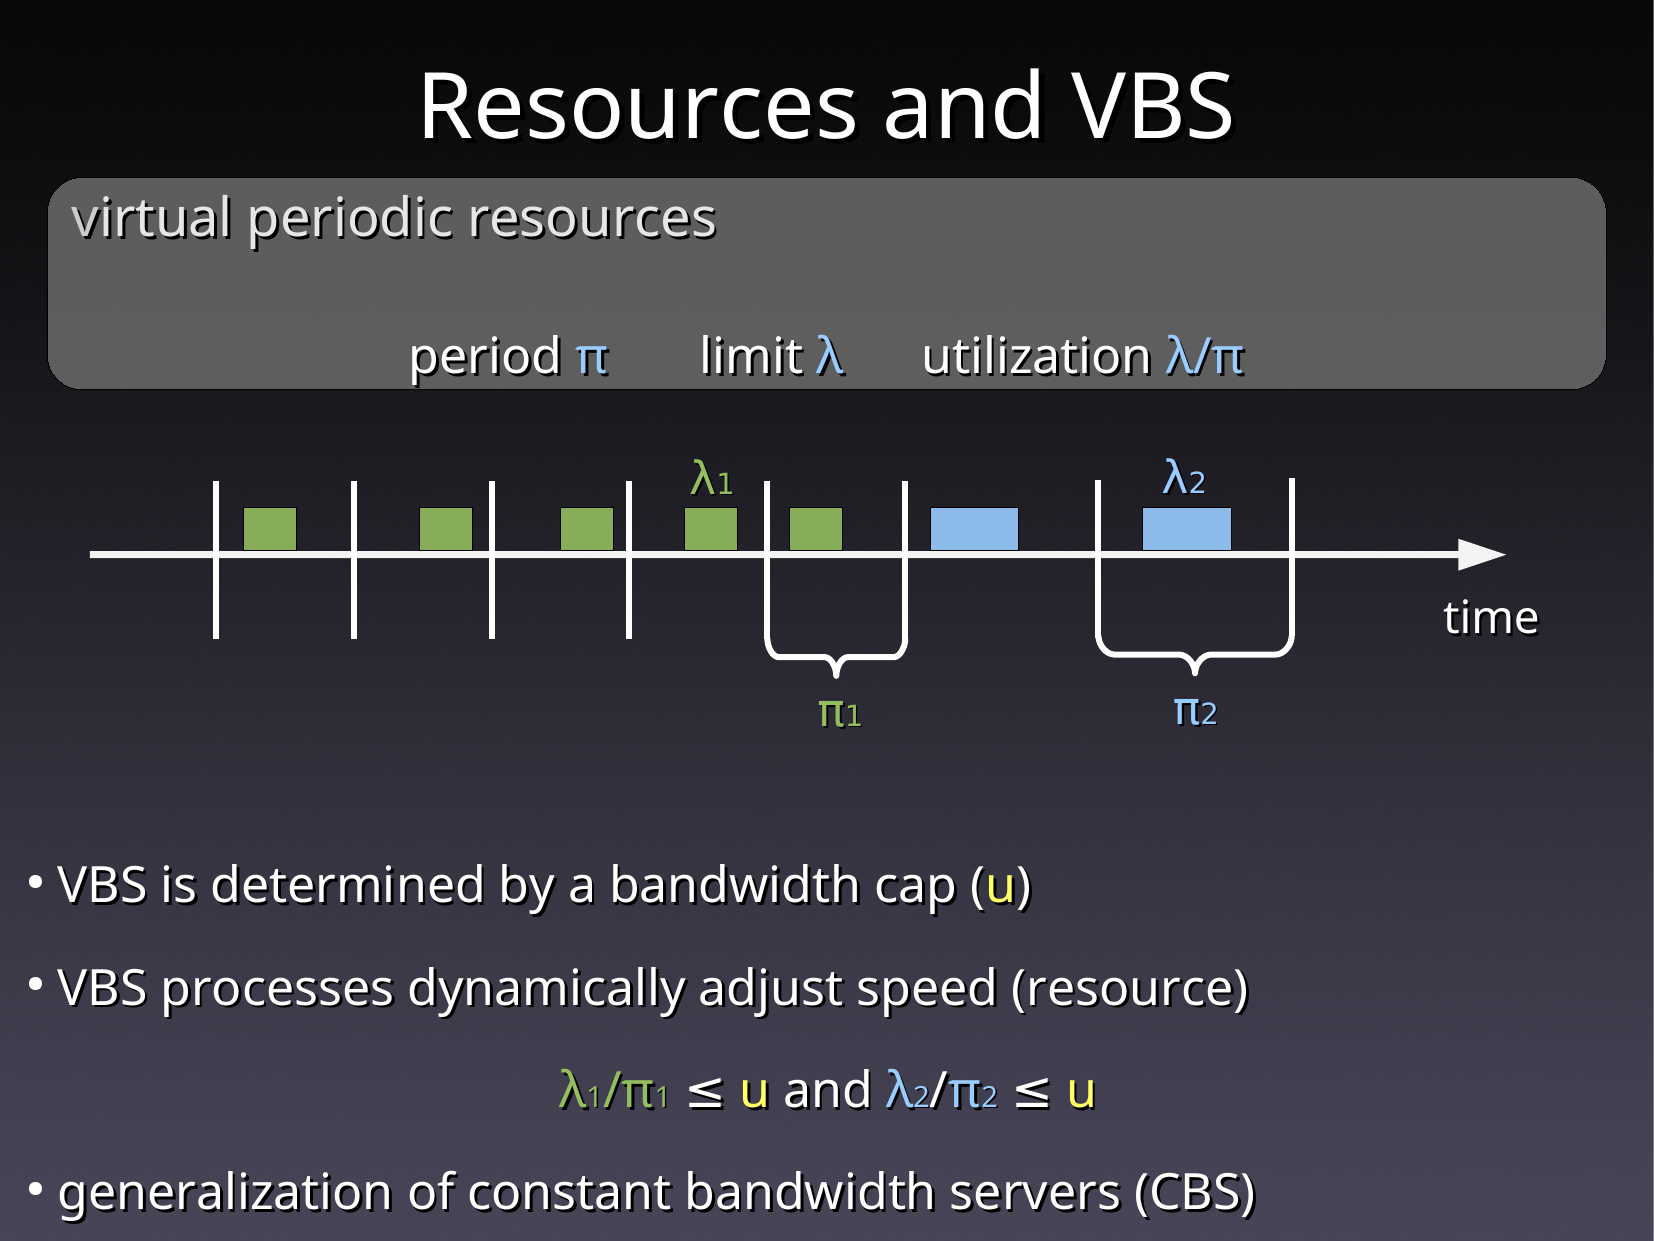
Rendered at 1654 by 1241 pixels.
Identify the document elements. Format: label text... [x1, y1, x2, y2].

text_box π2 [1160, 682, 1232, 738]
text_box [243, 507, 297, 551]
text_box [789, 507, 843, 551]
text_box λ2 [1156, 450, 1213, 505]
text_box π1 [806, 683, 875, 739]
text_box [419, 507, 473, 551]
text_box virtual periodic resources period π limit λ utilization λ/π [47, 177, 1607, 390]
text_box [560, 507, 614, 551]
title Resources and VBS [120, 0, 1533, 177]
text_box time [1443, 584, 1568, 647]
text_box [930, 507, 1019, 551]
text_box [684, 507, 738, 551]
text_box [1142, 507, 1232, 551]
text_box VBS is determined by a bandwidth cap (u) VBS processes dynamically adjust speed (resource) λ1/π1 ≤ u and λ2/π2 ≤ u generalization of constant bandwidth servers (CBS) [Abeni and Buttazzo 2004] [26, 814, 1630, 1241]
text_box λ1 [684, 451, 740, 506]
picture [0, 0, 1654, 1241]
